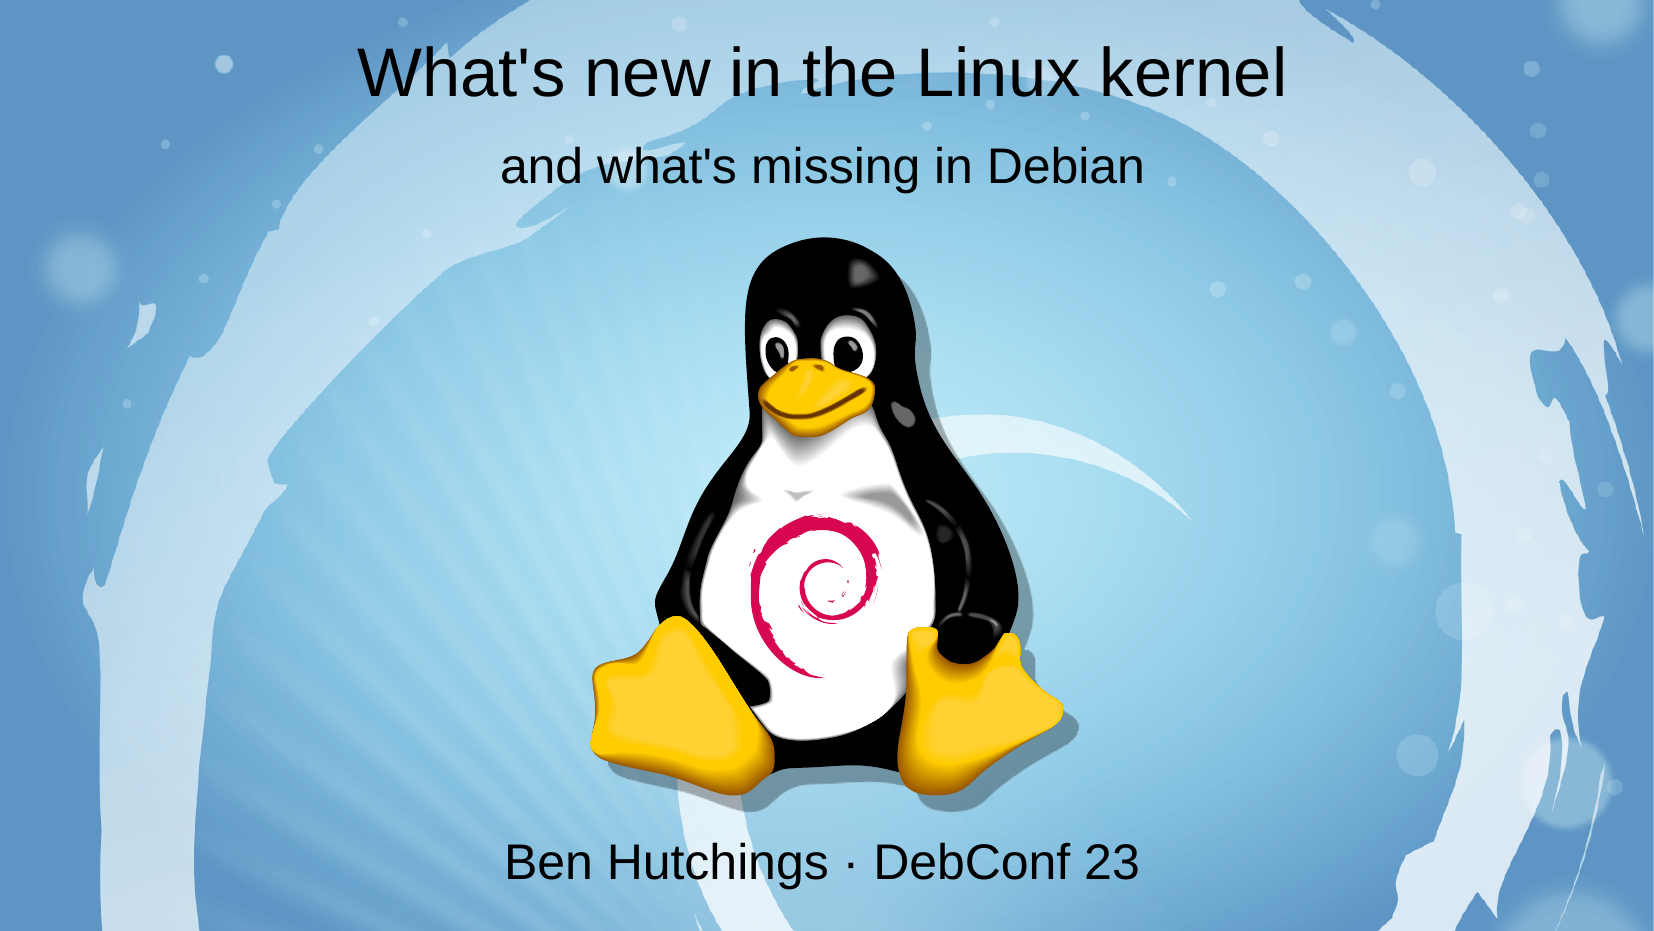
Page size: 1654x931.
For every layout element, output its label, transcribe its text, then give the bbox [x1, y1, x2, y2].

text_box Ben Hutchings · DebConf 23 [168, 826, 1477, 916]
text_box and what's missing in Debian [160, 131, 1485, 202]
picture [0, 0, 1654, 931]
title What's new in the Linux kernel [109, 0, 1536, 146]
